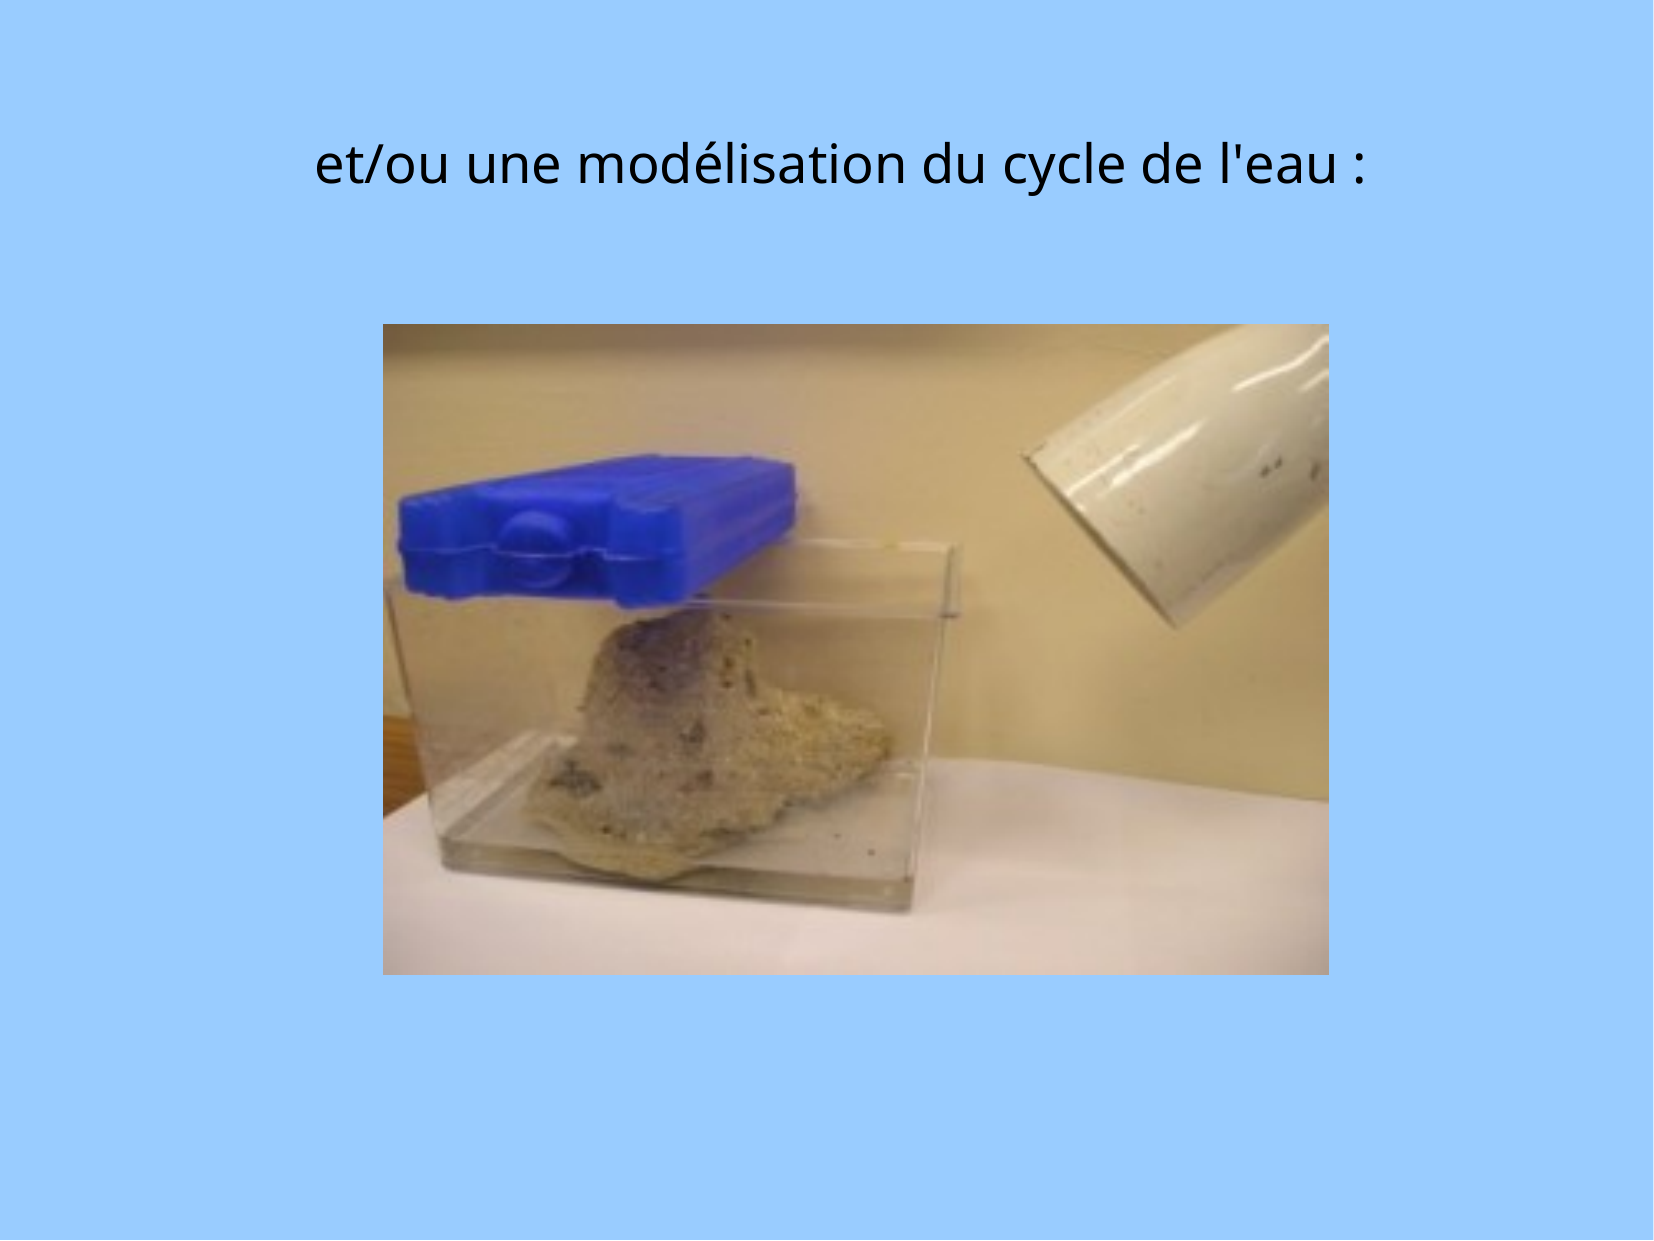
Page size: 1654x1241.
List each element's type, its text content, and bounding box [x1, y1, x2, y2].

text_box et/ou une modélisation du cycle de l'eau : [118, 118, 1565, 196]
picture [383, 324, 1329, 975]
